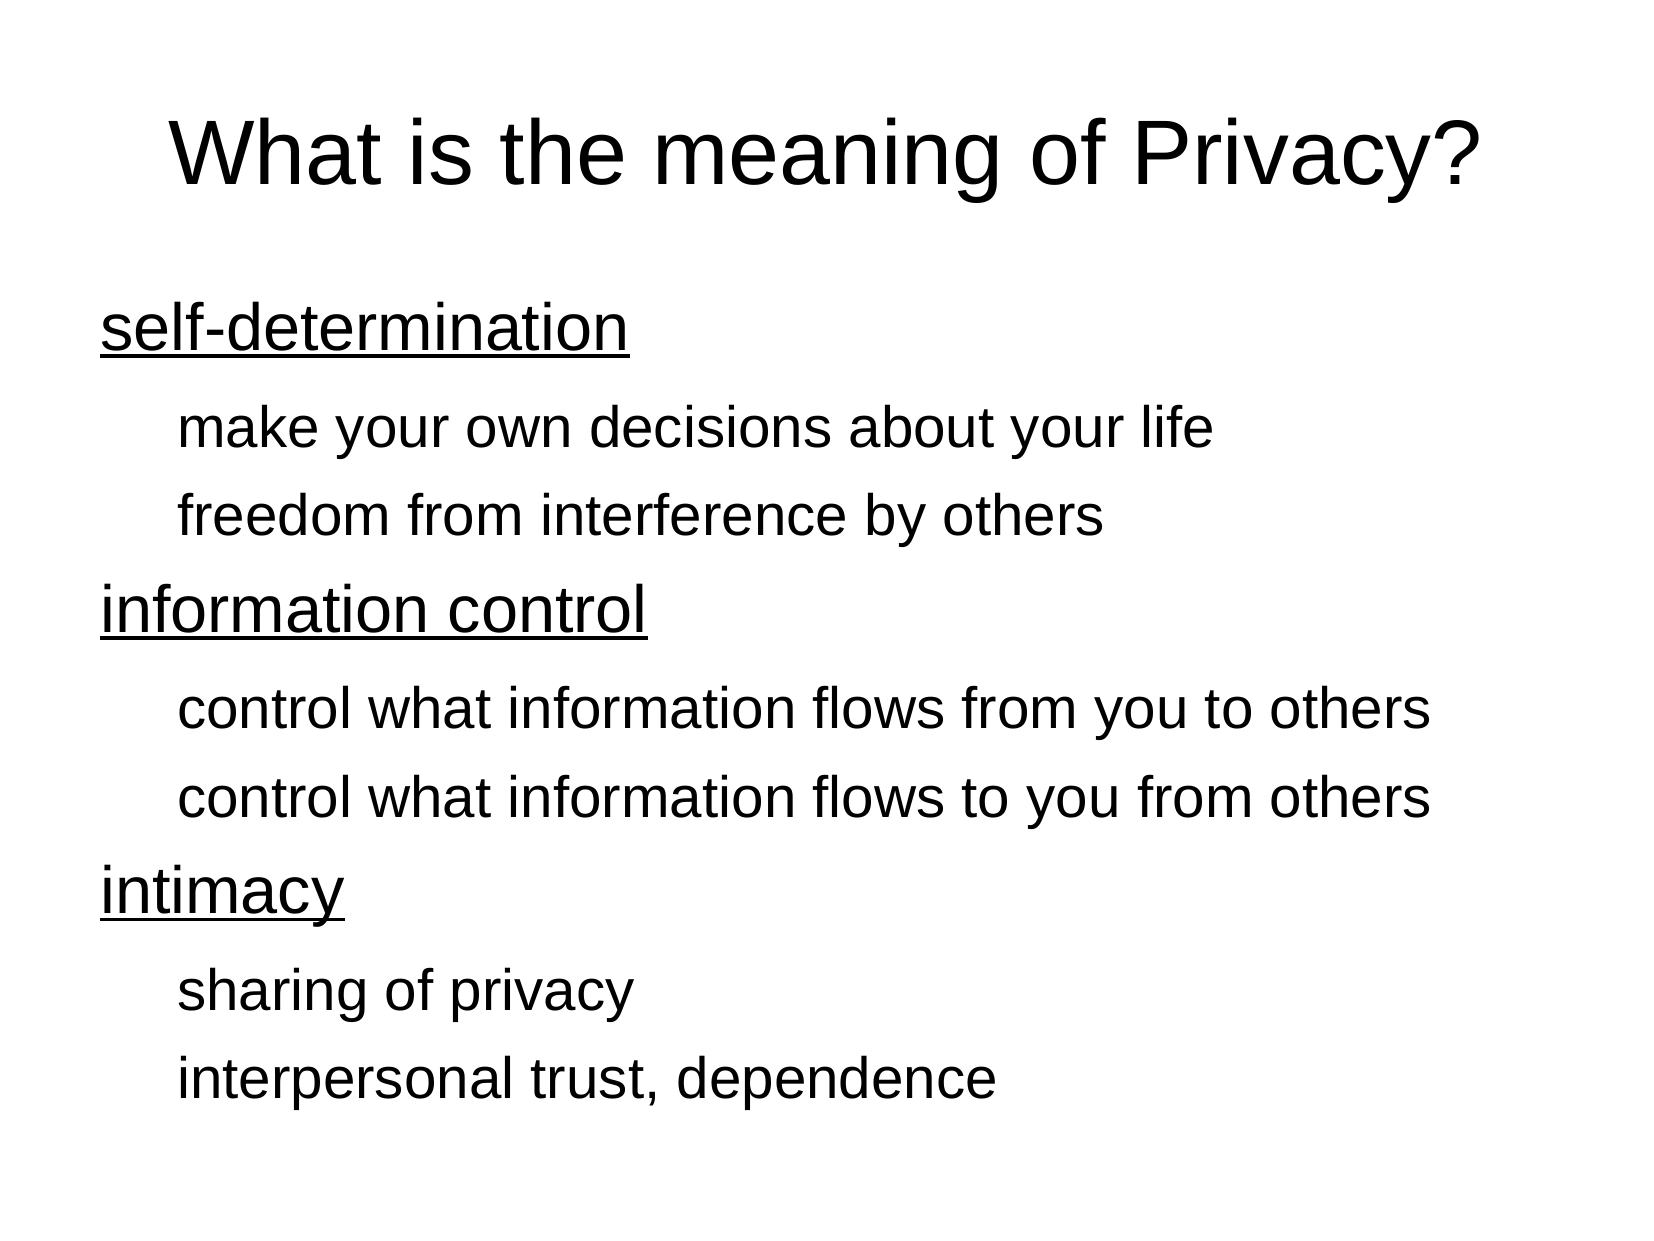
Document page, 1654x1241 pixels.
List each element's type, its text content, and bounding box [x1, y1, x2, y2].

title What is the meaning of Privacy? [82, 56, 1571, 250]
list self-determination make your own decisions about your life freedom from interference by others information control control what information flows from you to others control what information flows to you from others intimacy sharing of privacy interpersonal trust, dependence [82, 290, 1571, 1112]
